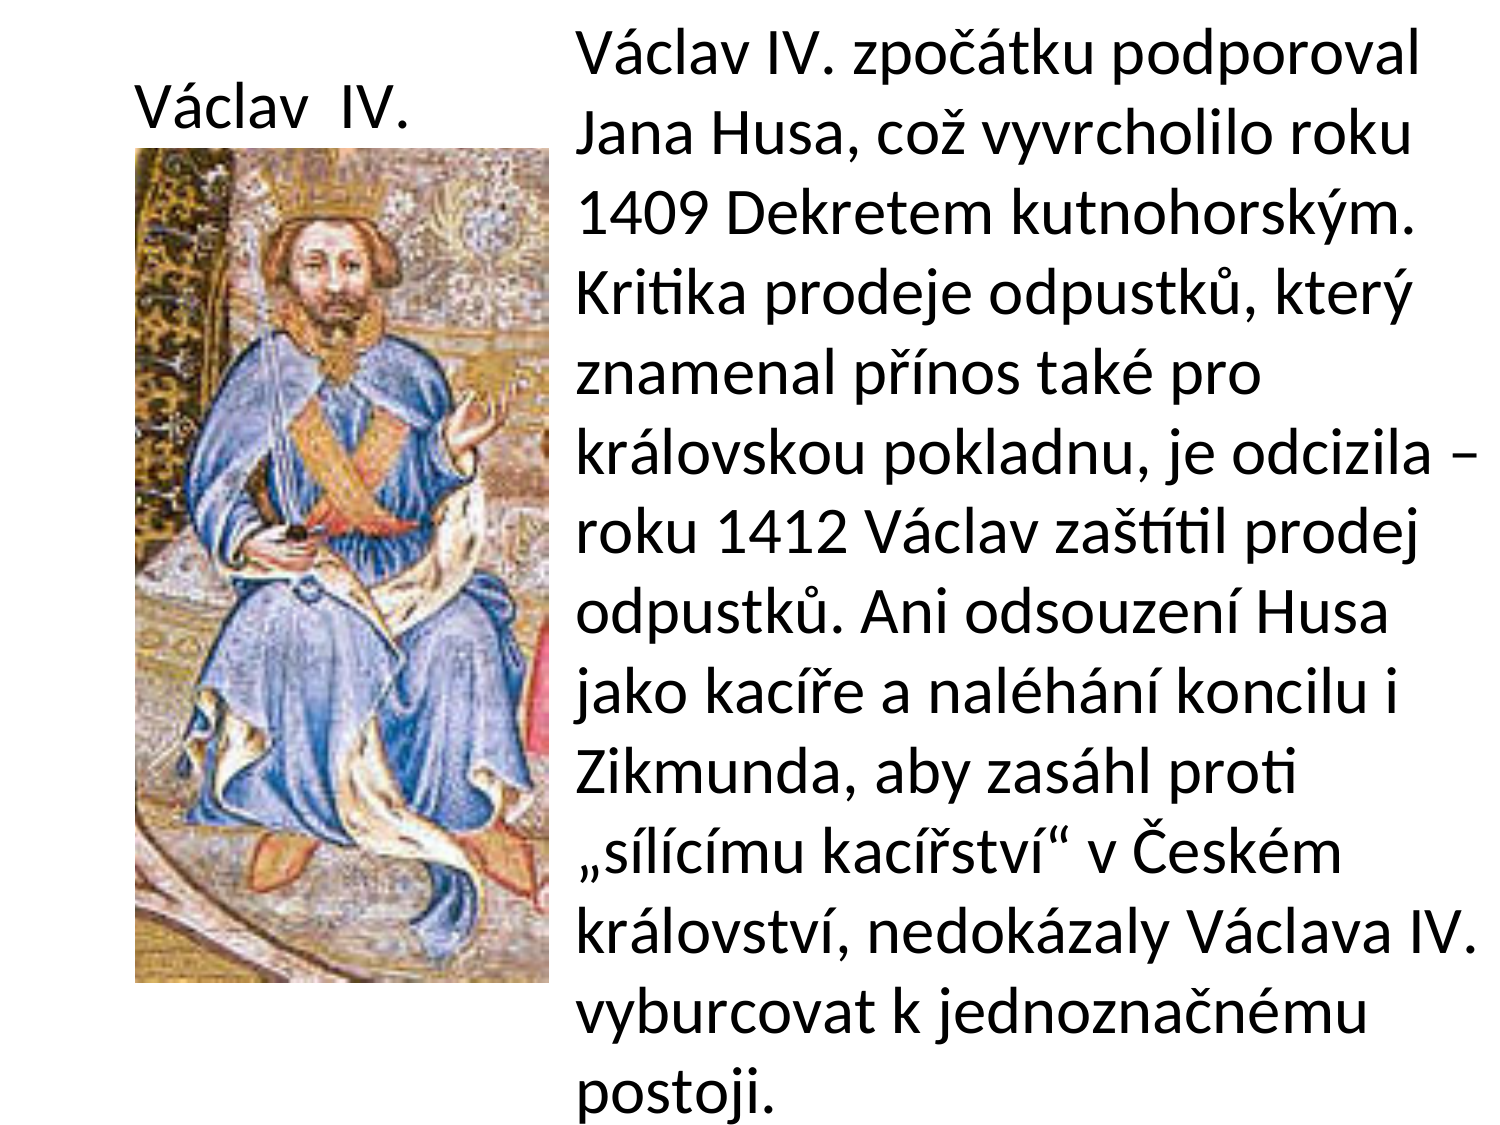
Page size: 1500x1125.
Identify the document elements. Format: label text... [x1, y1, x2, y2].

text_box Václav IV. [120, 54, 427, 151]
picture [135, 148, 549, 983]
text_box Václav IV. zpočátku podporoval Jana Husa, což vyvrcholilo roku 1409 Dekretem kutnohorským. Kritika prodeje odpustků, který znamenal přínos také pro královskou pokladnu, je odcizila – roku 1412 Václav zaštítil prodej odpustků. Ani odsouzení Husa jako kacíře a naléhání koncilu i Zikmunda, aby zasáhl proti „sílícímu kacířství“ v Českém království, nedokázaly Václava IV. vyburcovat k jednoznačnému postoji. [560, 0, 1500, 1125]
